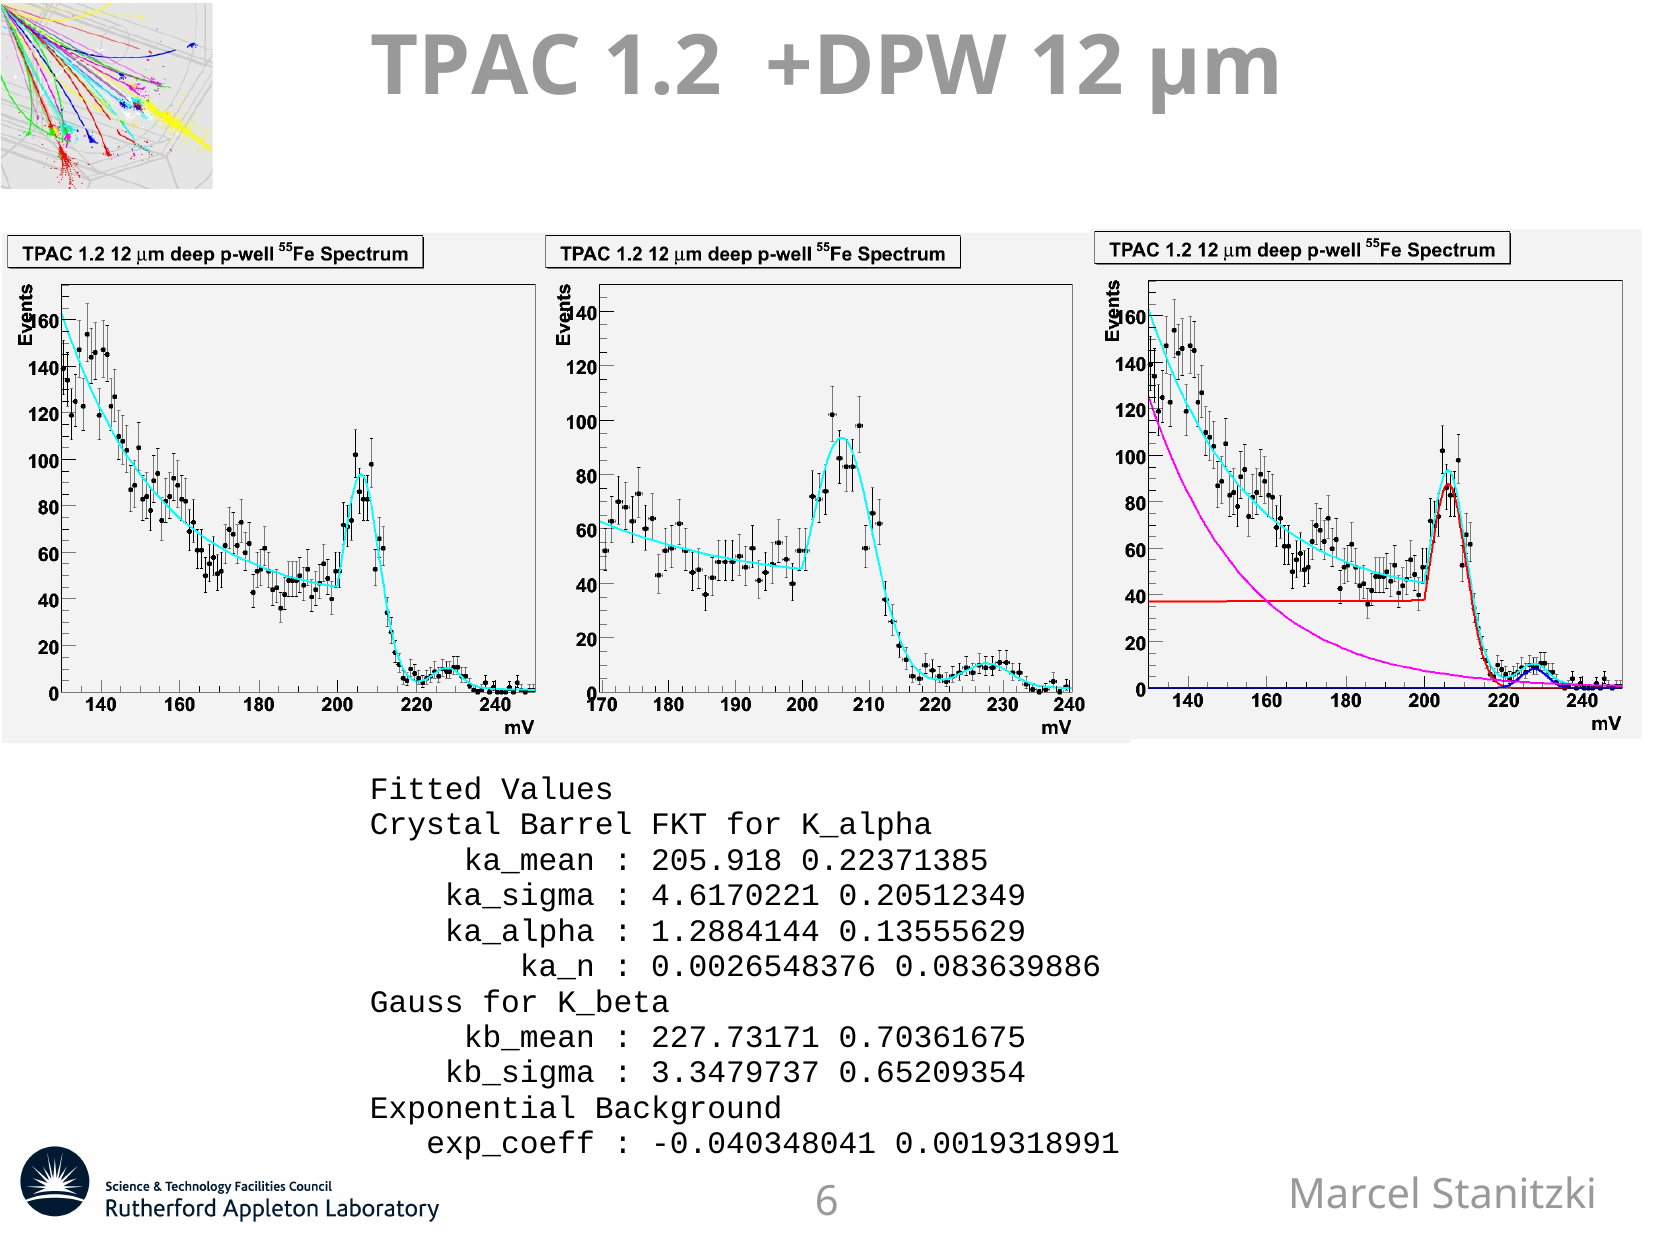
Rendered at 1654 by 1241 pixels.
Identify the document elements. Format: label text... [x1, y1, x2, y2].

picture [0, 3, 213, 189]
picture [19, 1145, 439, 1222]
text_box Fitted Values Crystal Barrel FKT for K_alpha ka_mean : 205.918 0.22371385 ka_sigma : 4.6170221 0.20512349 ka_alpha : 1.2884144 0.13555629 ka_n : 0.0026548376 0.083639886 Gauss for K_beta kb_mean : 227.73171 0.70361675 kb_sigma : 3.3479737 0.65209354 Exponential Background exp_coeff : -0.040348041 0.0019318991 [355, 765, 1232, 1158]
picture [2, 229, 1642, 743]
title TPAC 1.2 +DPW 12 μm [203, 5, 1451, 119]
